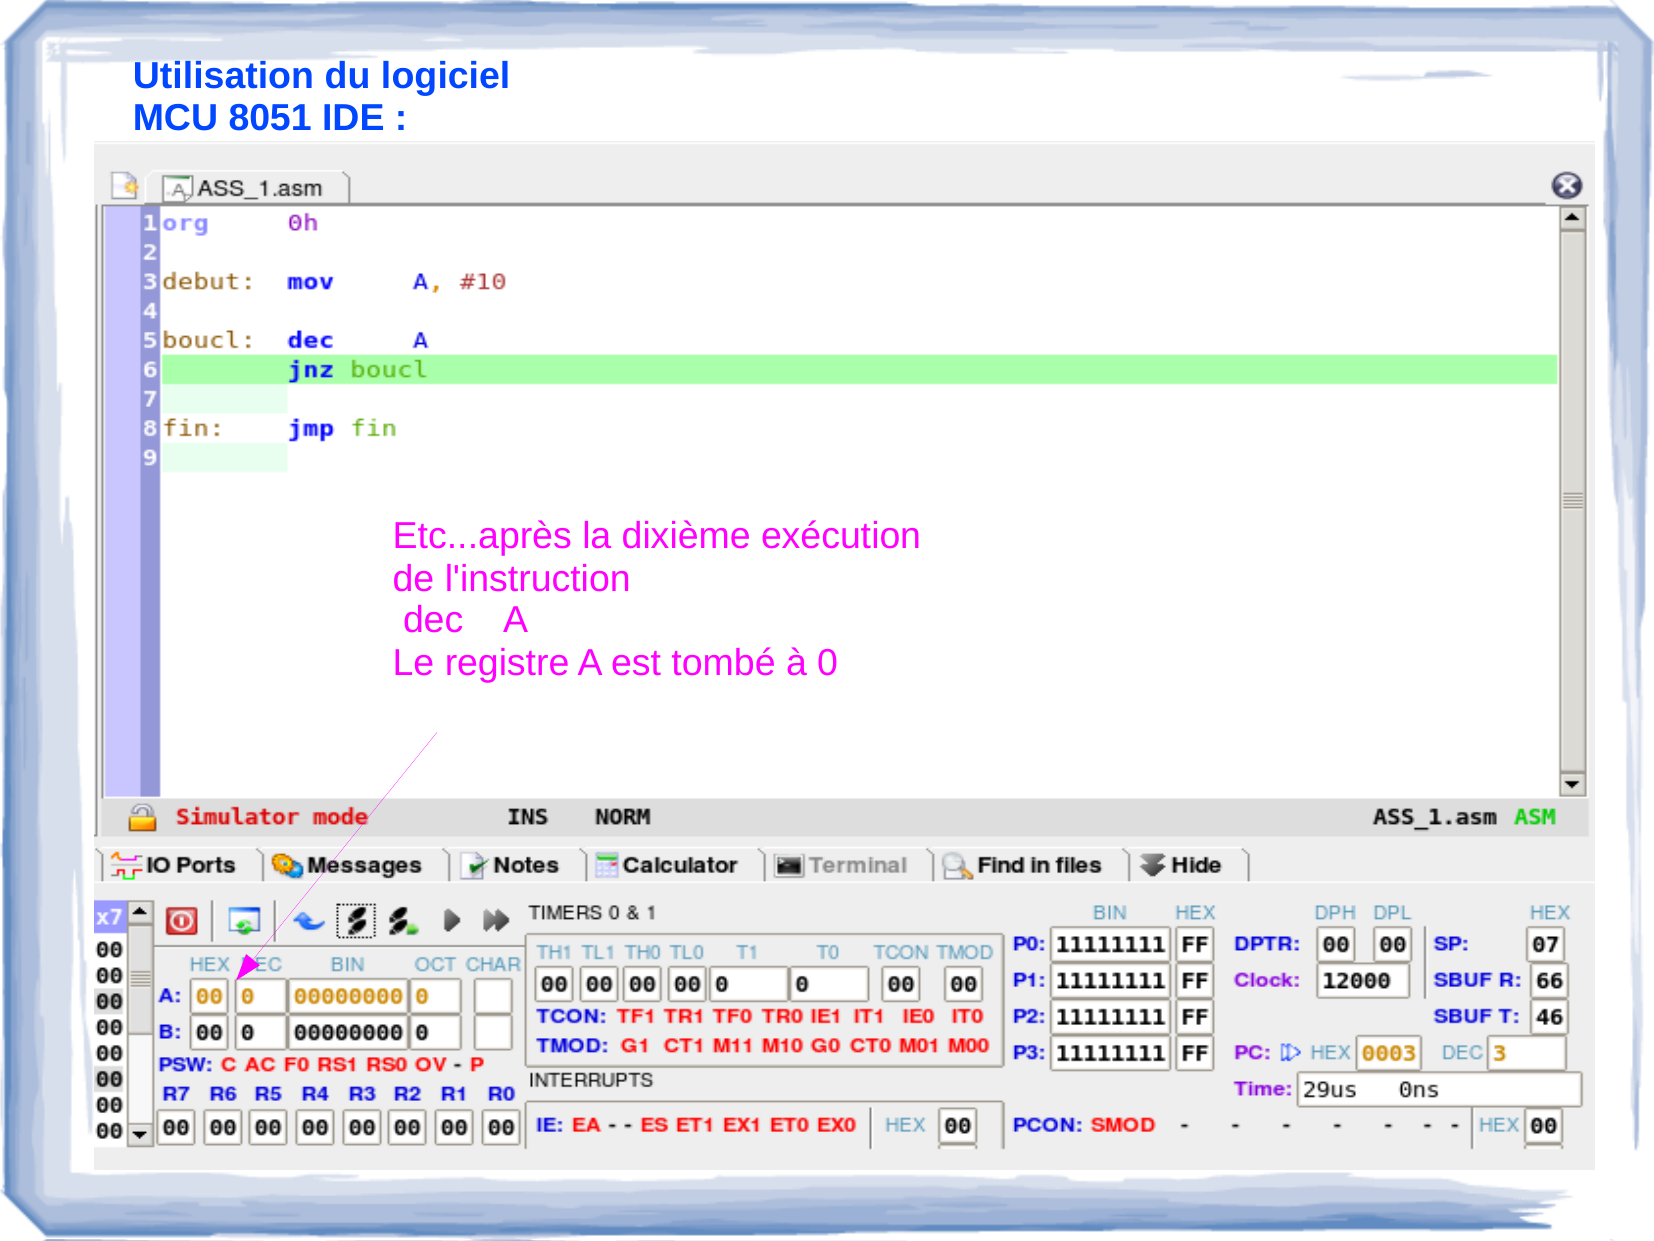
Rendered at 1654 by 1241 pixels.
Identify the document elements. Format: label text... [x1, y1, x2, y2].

picture [0, 0, 1654, 1241]
text_box Utilisation du logiciel MCU 8051 IDE : [118, 47, 792, 147]
text_box Etc...après la dixième exécution de l'instruction dec A Le registre A est tombé à 0 [377, 507, 945, 691]
